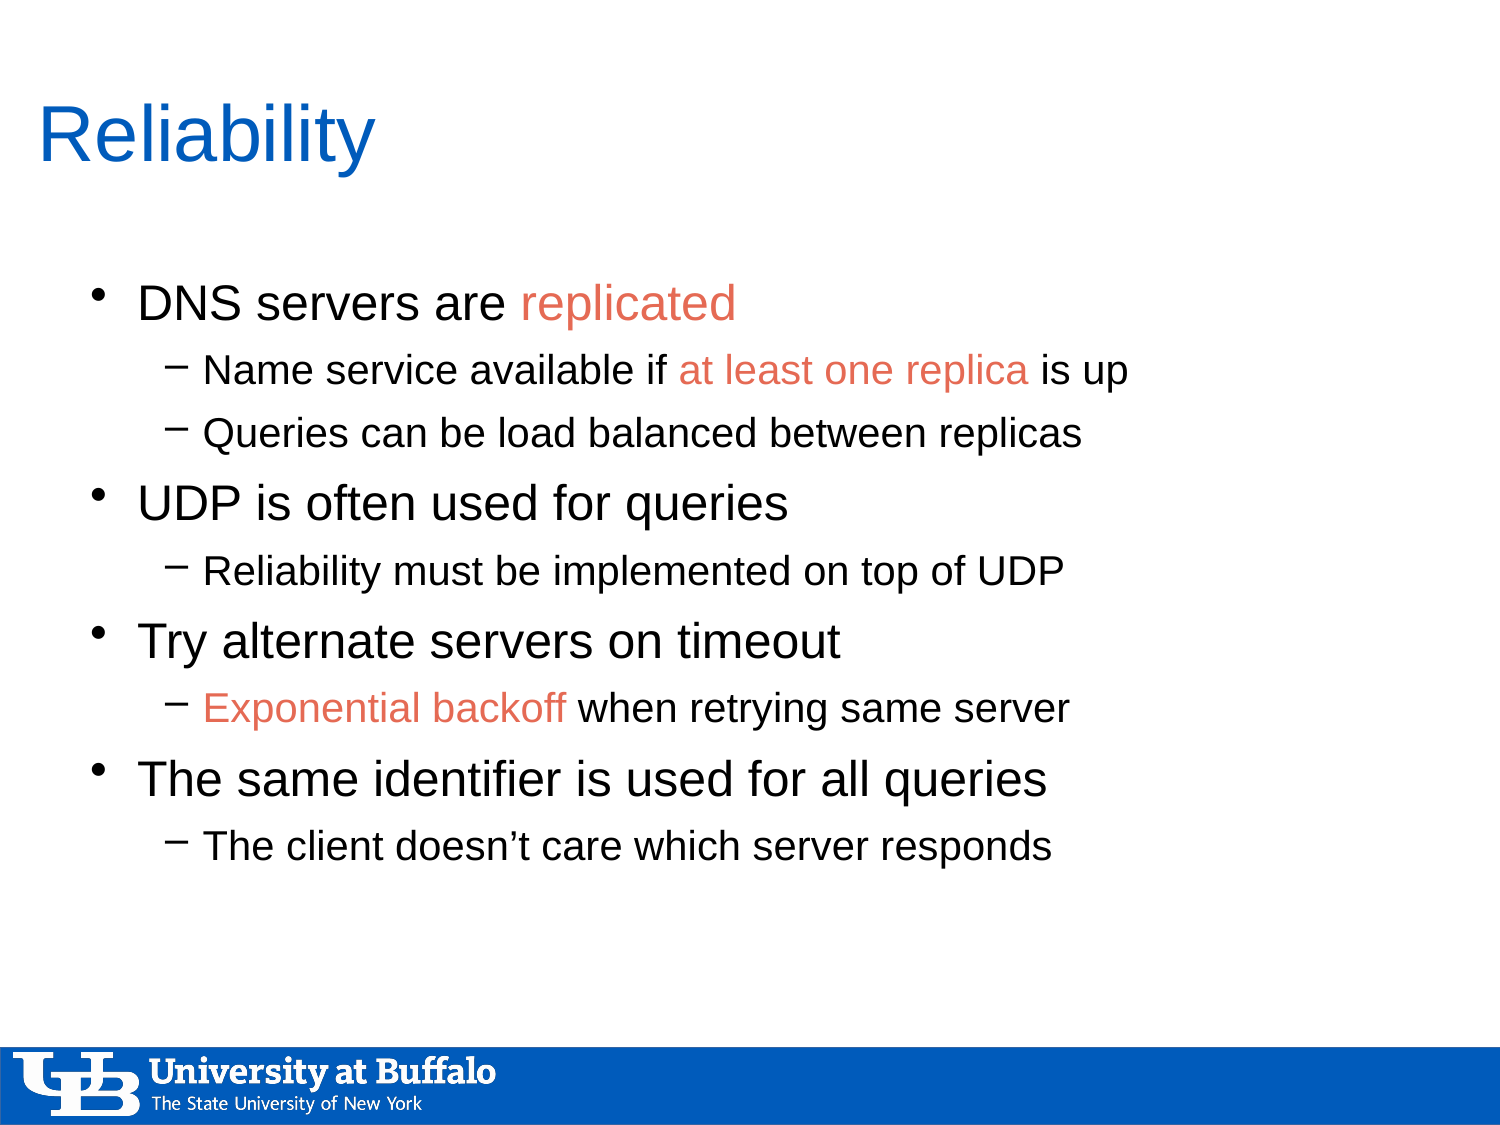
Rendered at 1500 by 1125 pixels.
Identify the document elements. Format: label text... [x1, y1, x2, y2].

picture [13, 1052, 496, 1116]
title Reliability [37, 40, 1388, 228]
list DNS servers are replicated Name service available if at least one replica is up Queries can be load balanced between replicas UDP is often used for queries Reliability must be implemented on top of UDP Try alternate servers on timeout Exponential backoff when retrying same server The same identifier is used for all queries The client doesn’t care which server responds [75, 263, 1425, 916]
